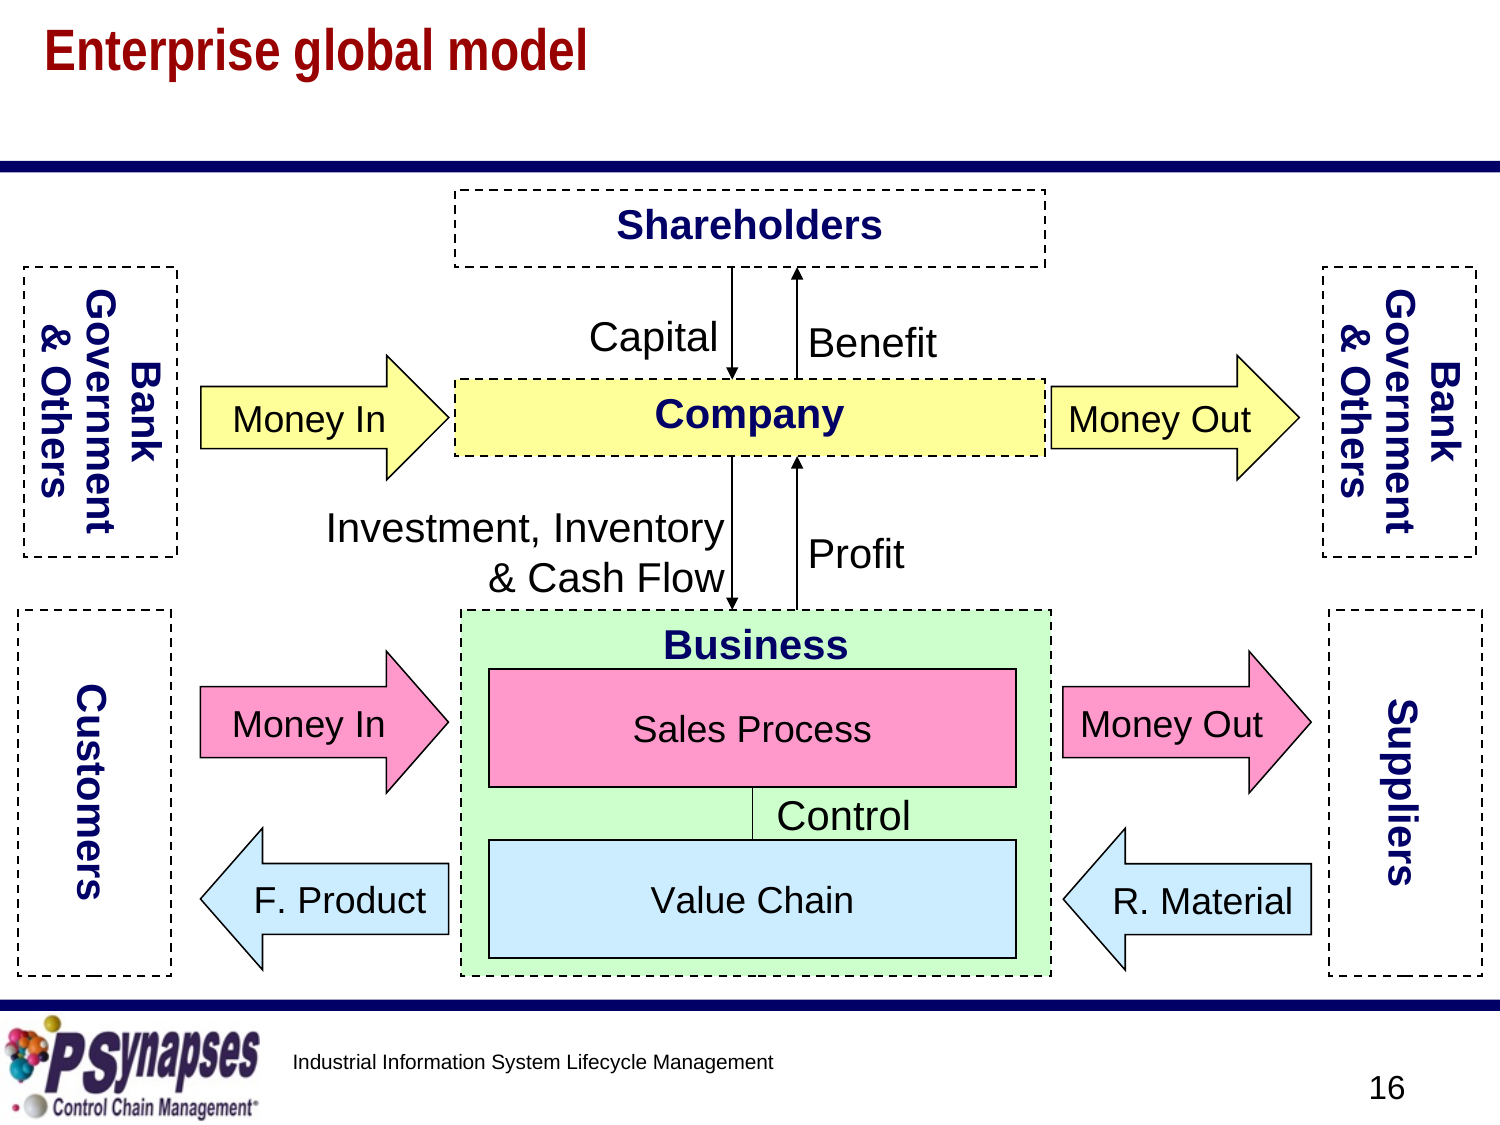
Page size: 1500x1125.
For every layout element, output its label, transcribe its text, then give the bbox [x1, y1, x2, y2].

text_box Money In [200, 651, 449, 793]
text_box Customers [17, 609, 171, 977]
text_box Bank Government & Others [23, 267, 178, 557]
text_box Business [460, 609, 1052, 977]
text_box Investment, Inventory & Cash Flow [277, 492, 731, 609]
text_box Value Chain [488, 839, 1016, 958]
text_box Profit [792, 519, 796, 586]
text_box Shareholders [454, 190, 1045, 268]
title Enterprise global model [29, 12, 1471, 138]
picture [0, 1011, 260, 1125]
text_box Benefit [792, 308, 796, 374]
text_box Company [454, 379, 1045, 457]
text_box Sales Process [488, 668, 1016, 787]
text_box F. Product [200, 828, 449, 970]
text_box Profit [798, 519, 1069, 586]
text_box Money Out [1051, 355, 1300, 480]
text_box Money Out [1062, 651, 1312, 793]
text_box Capital [271, 302, 731, 368]
text_box Benefit [798, 308, 1069, 374]
text_box R. Material [1063, 828, 1312, 971]
text_box Bank Government & Others [1323, 266, 1477, 557]
text_box Suppliers [1328, 609, 1483, 977]
text_box Control [761, 780, 1038, 847]
text_box Investment, Inventory & Cash Flow [733, 492, 740, 609]
text_box Money In [200, 368, 449, 480]
